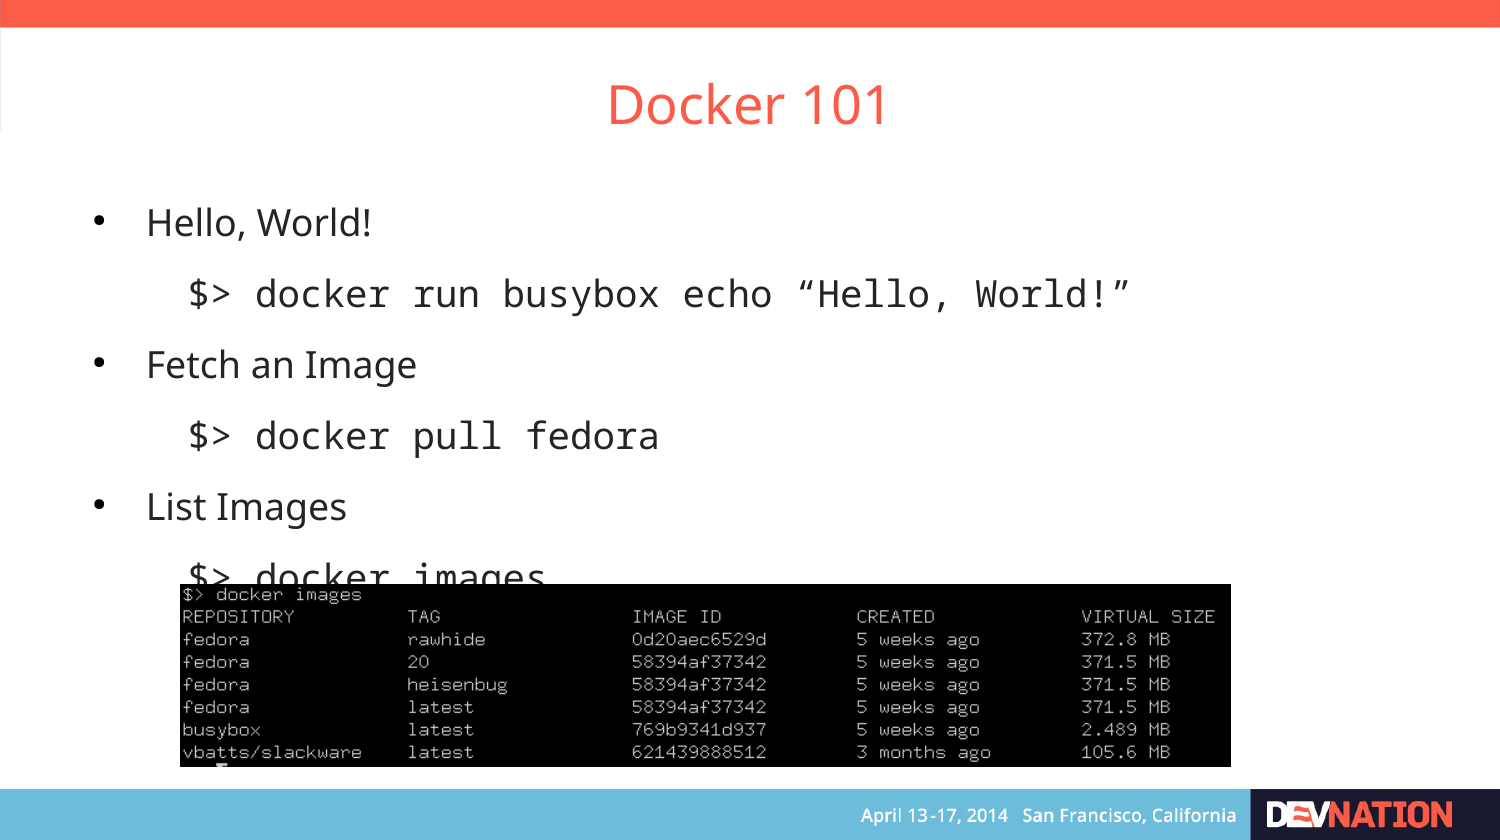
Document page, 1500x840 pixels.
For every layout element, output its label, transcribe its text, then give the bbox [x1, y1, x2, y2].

picture [0, 0, 1500, 840]
list Hello, World! $> docker run busybox echo “Hello, World!” Fetch an Image $> docker pull fedora List Images $> docker images [74, 196, 1425, 751]
title Docker 101 [74, 33, 1425, 174]
